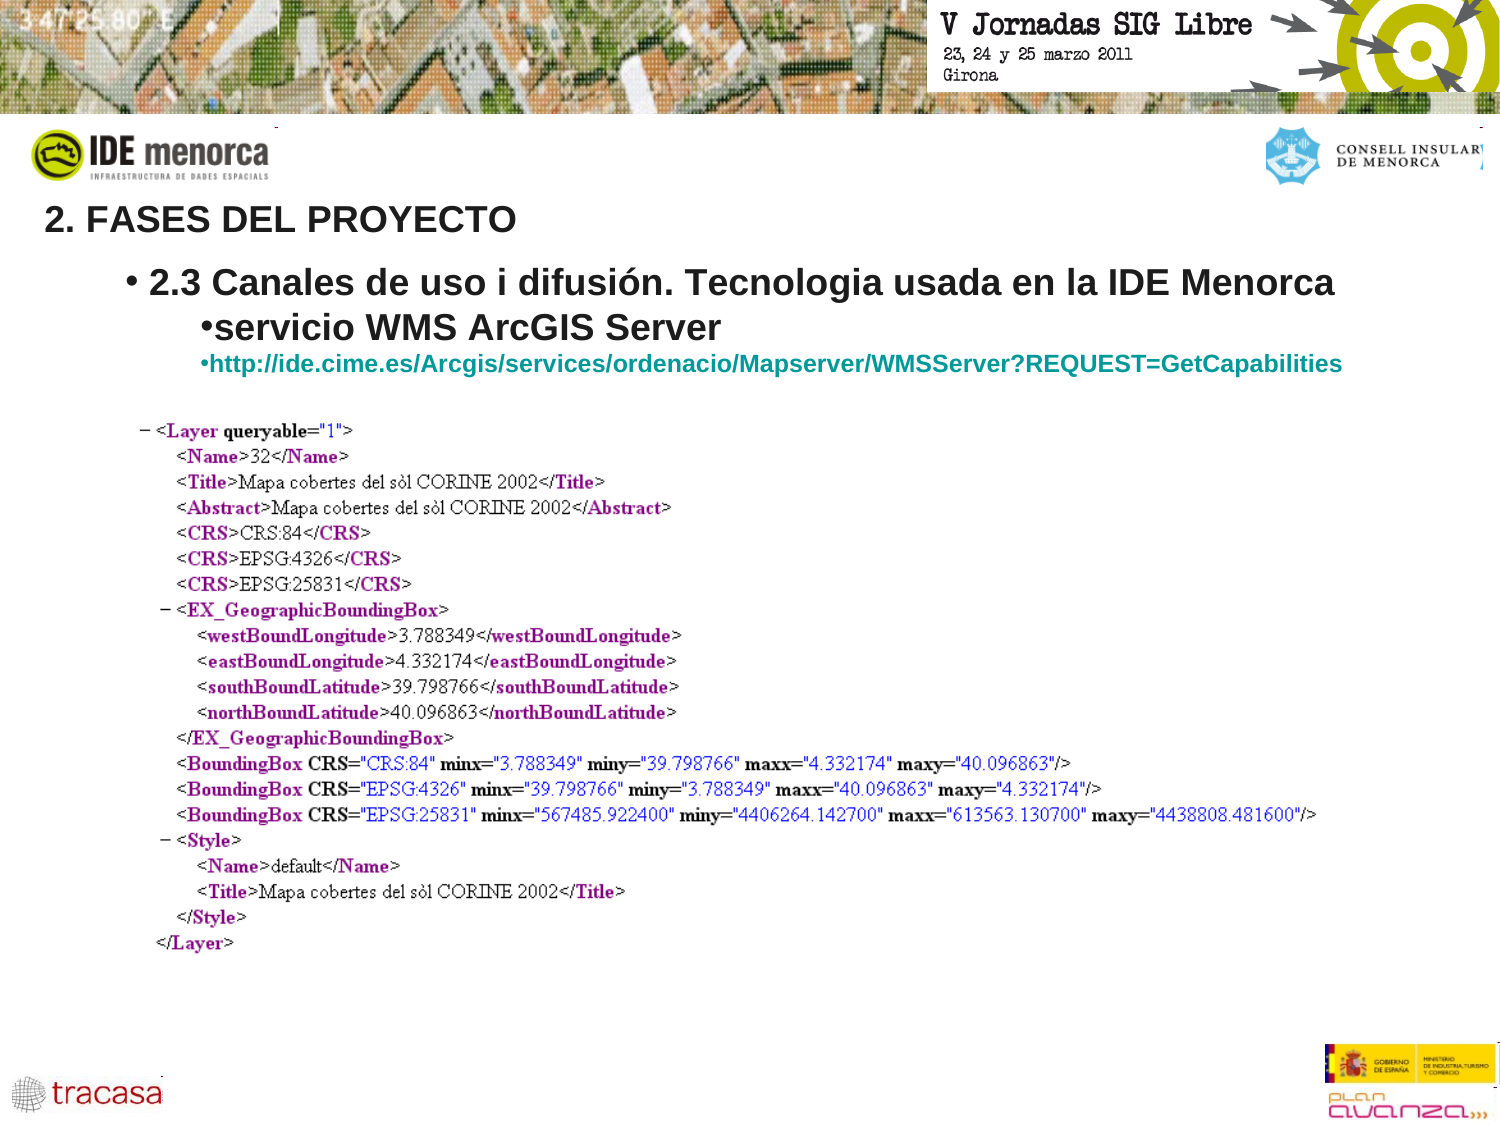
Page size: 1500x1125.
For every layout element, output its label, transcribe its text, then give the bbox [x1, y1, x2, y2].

picture [29, 127, 278, 185]
picture [12, 1076, 163, 1113]
picture [1325, 1042, 1500, 1085]
picture [1266, 127, 1483, 185]
picture [53, 420, 1354, 956]
text_box 2.3 Canales de uso i difusión. Tecnologia usada en la IDE Menorca servicio WMS ArcGIS Server http://ide.cime.es/Arcgis/services/ordenacio/Mapserver/WMSServer?REQUEST=GetCapabilities [110, 249, 1368, 386]
picture [0, 0, 1500, 114]
picture [1328, 1087, 1497, 1125]
text_box 2. FASES DEL PROYECTO [29, 187, 533, 248]
